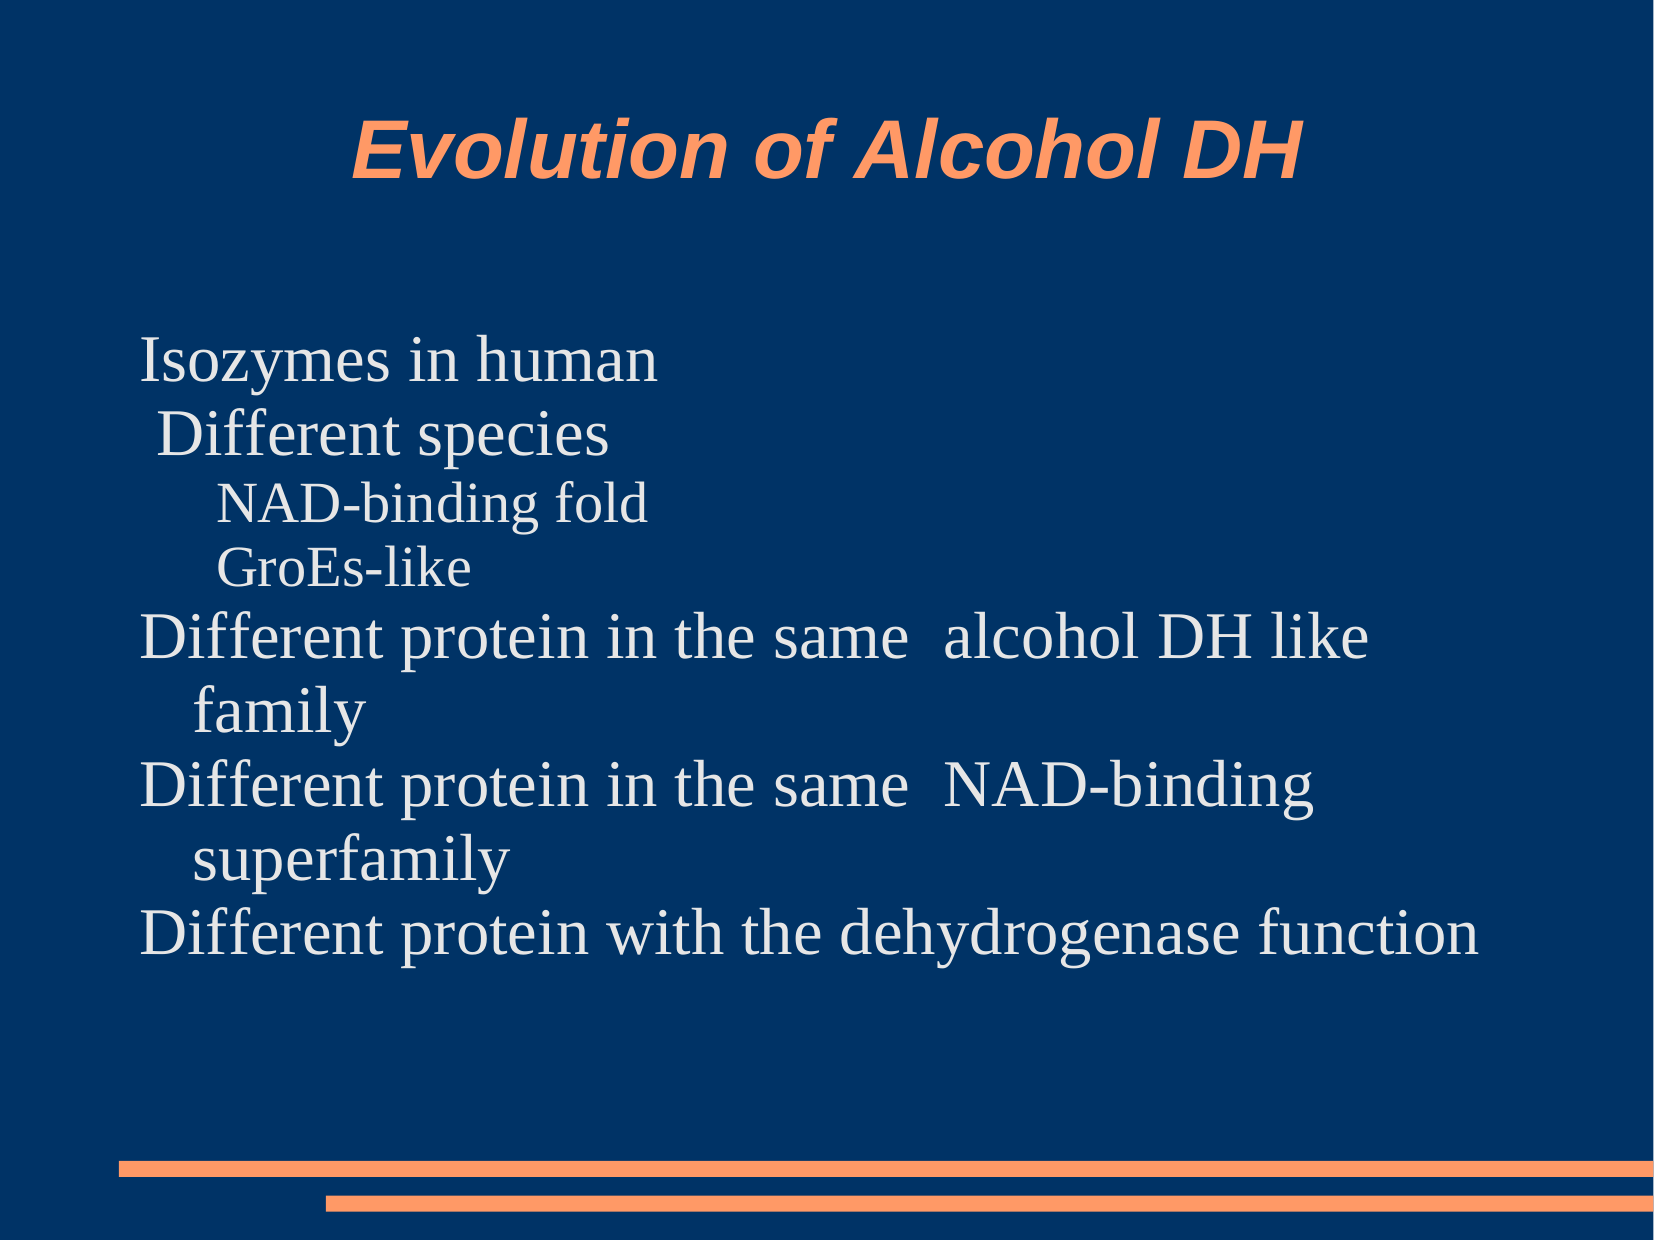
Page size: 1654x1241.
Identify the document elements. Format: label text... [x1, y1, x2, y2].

list Isozymes in human Different species NAD-binding fold GroEs-like Different protein in the same alcohol DH like family Different protein in the same NAD-binding superfamily Different protein with the dehydrogenase function [121, 322, 1561, 1133]
title Evolution of Alcohol DH [121, 46, 1534, 254]
